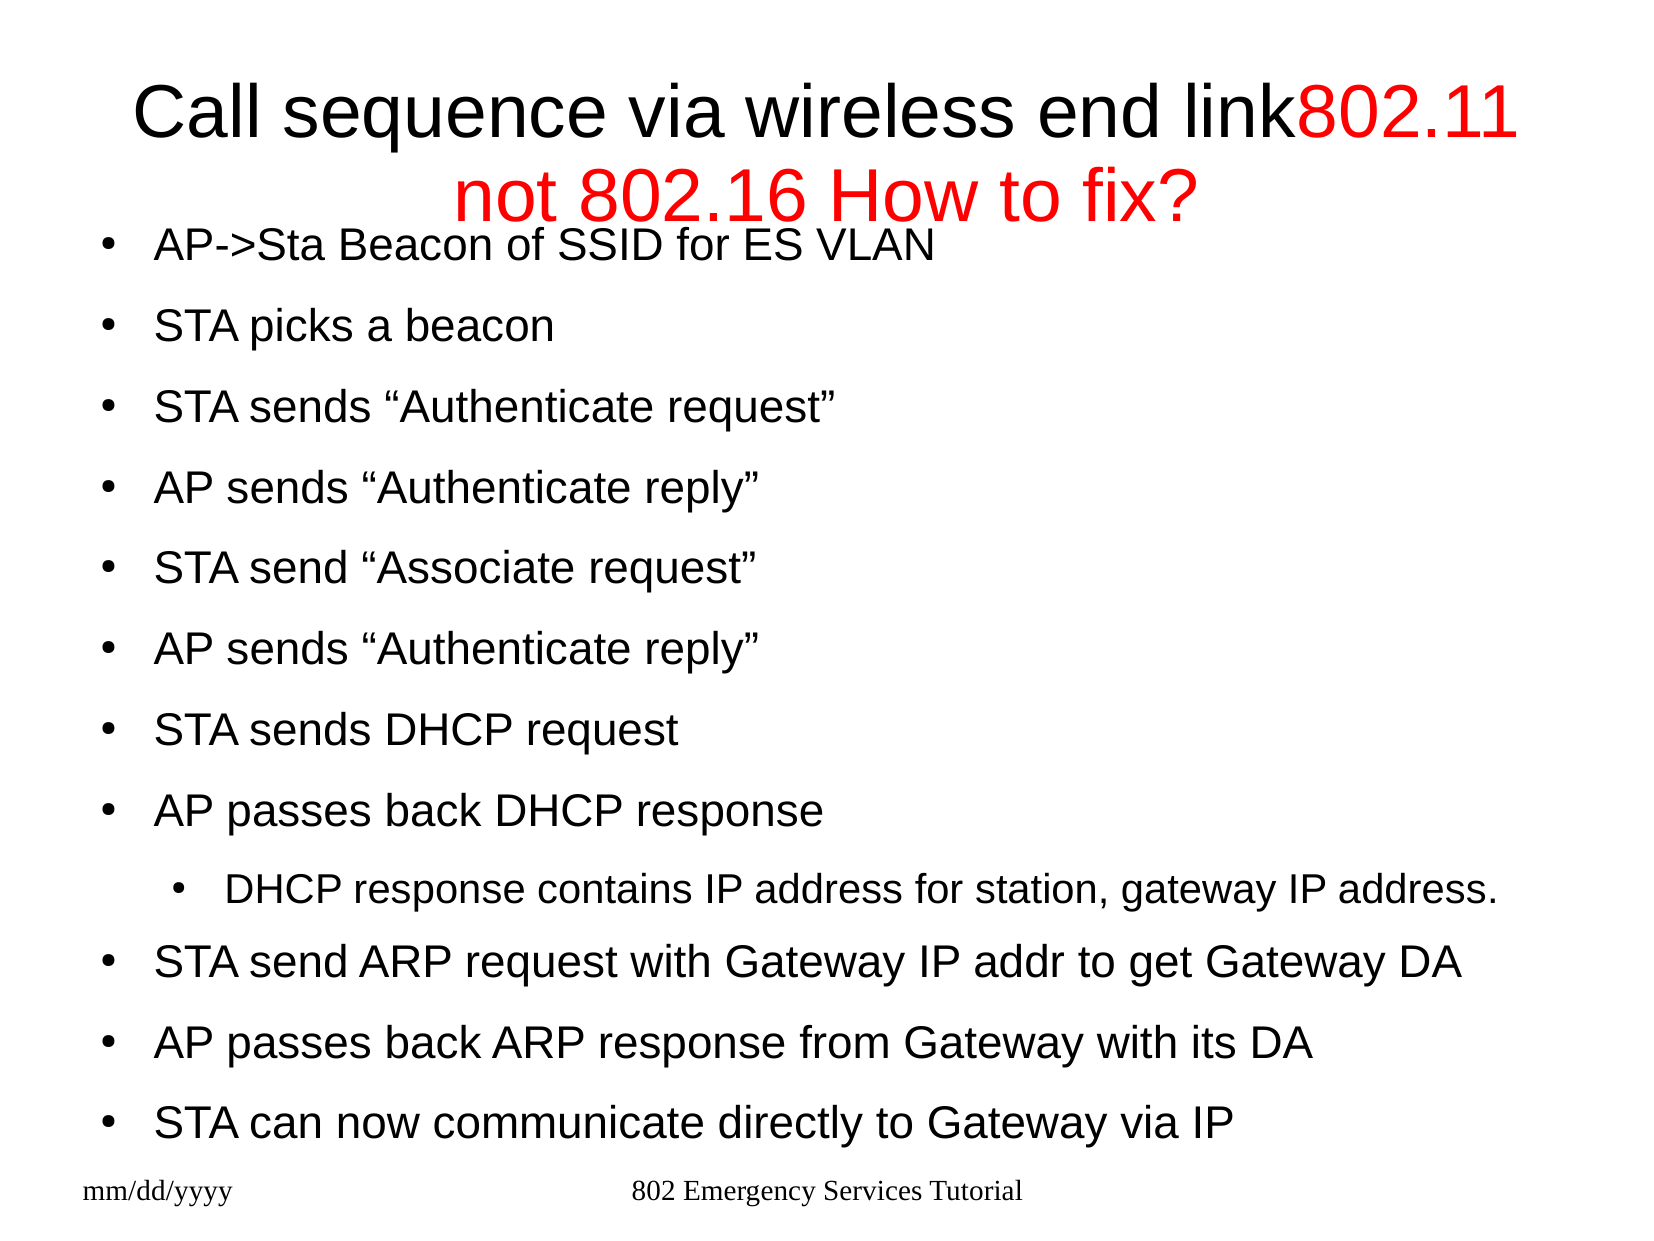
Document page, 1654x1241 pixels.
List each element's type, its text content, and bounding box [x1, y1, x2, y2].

list AP->Sta Beacon of SSID for ES VLAN STA picks a beacon STA sends “Authenticate request” AP sends “Authenticate reply” STA send “Associate request” AP sends “Authenticate reply” STA sends DHCP request AP passes back DHCP response DHCP response contains IP address for station, gateway IP address. STA send ARP request with Gateway IP addr to get Gateway DA AP passes back ARP response from Gateway with its DA STA can now communicate directly to Gateway via IP [82, 219, 1571, 1201]
title Call sequence via wireless end link802.11 not 802.16 How to fix? [82, 49, 1571, 219]
